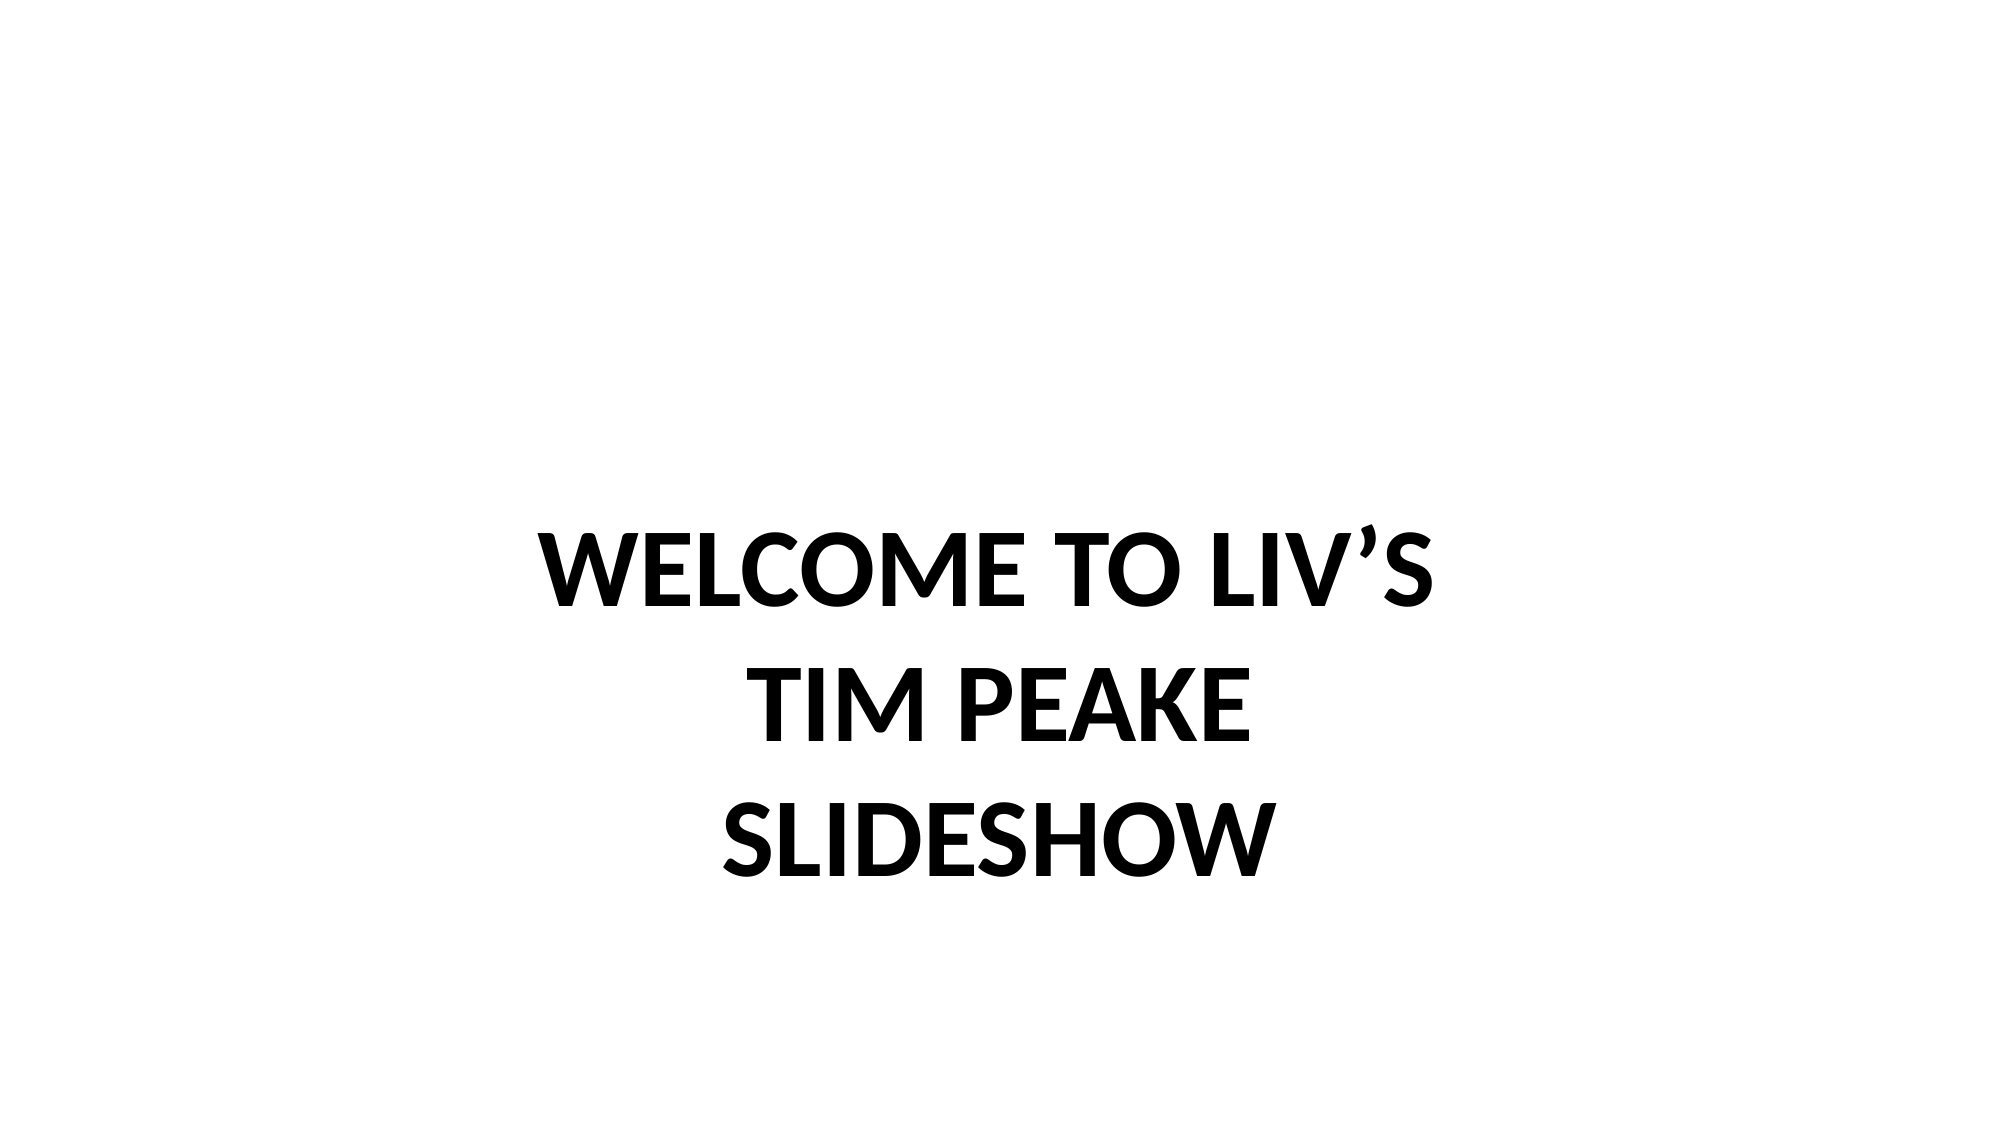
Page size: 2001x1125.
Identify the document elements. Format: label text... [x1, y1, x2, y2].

text_box WELCOME TO LIV’S TIM PEAKE SLIDESHOW [523, 487, 1477, 907]
